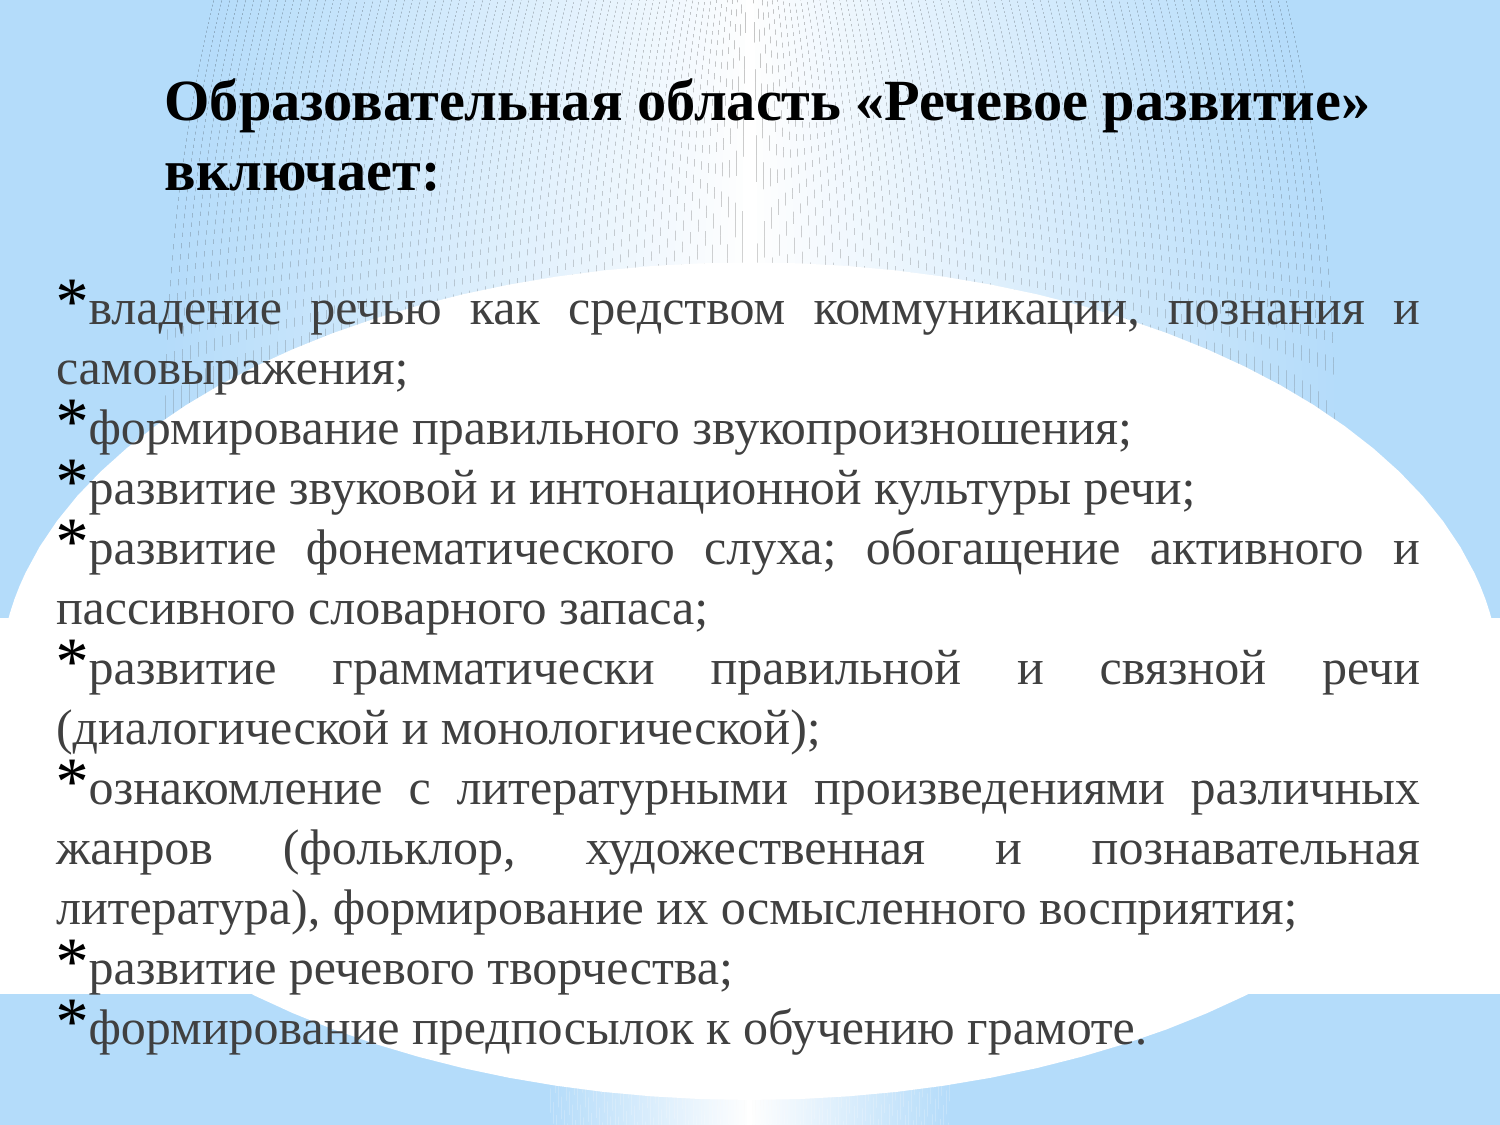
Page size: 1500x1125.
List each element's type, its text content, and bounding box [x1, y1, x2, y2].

title Образовательная область «Речевое развитие» включает: [150, 54, 1500, 185]
list владение речью как средством коммуникации, познания и самовыражения; формирование правильного звукопроизношения; развитие звуковой и интонационной культуры речи; развитие фонематического слуха; обогащение активного и пассивного словарного запаса; развитие грамматически правильной и связной речи (диалогической и монологической); ознакомление с литературными произведениями различных жанров (фольклор, художественная и познавательная литература), формирование их осмысленного восприятия; развитие речевого творчества; формирование предпосылок к обучению грамоте. [41, 267, 1436, 1094]
